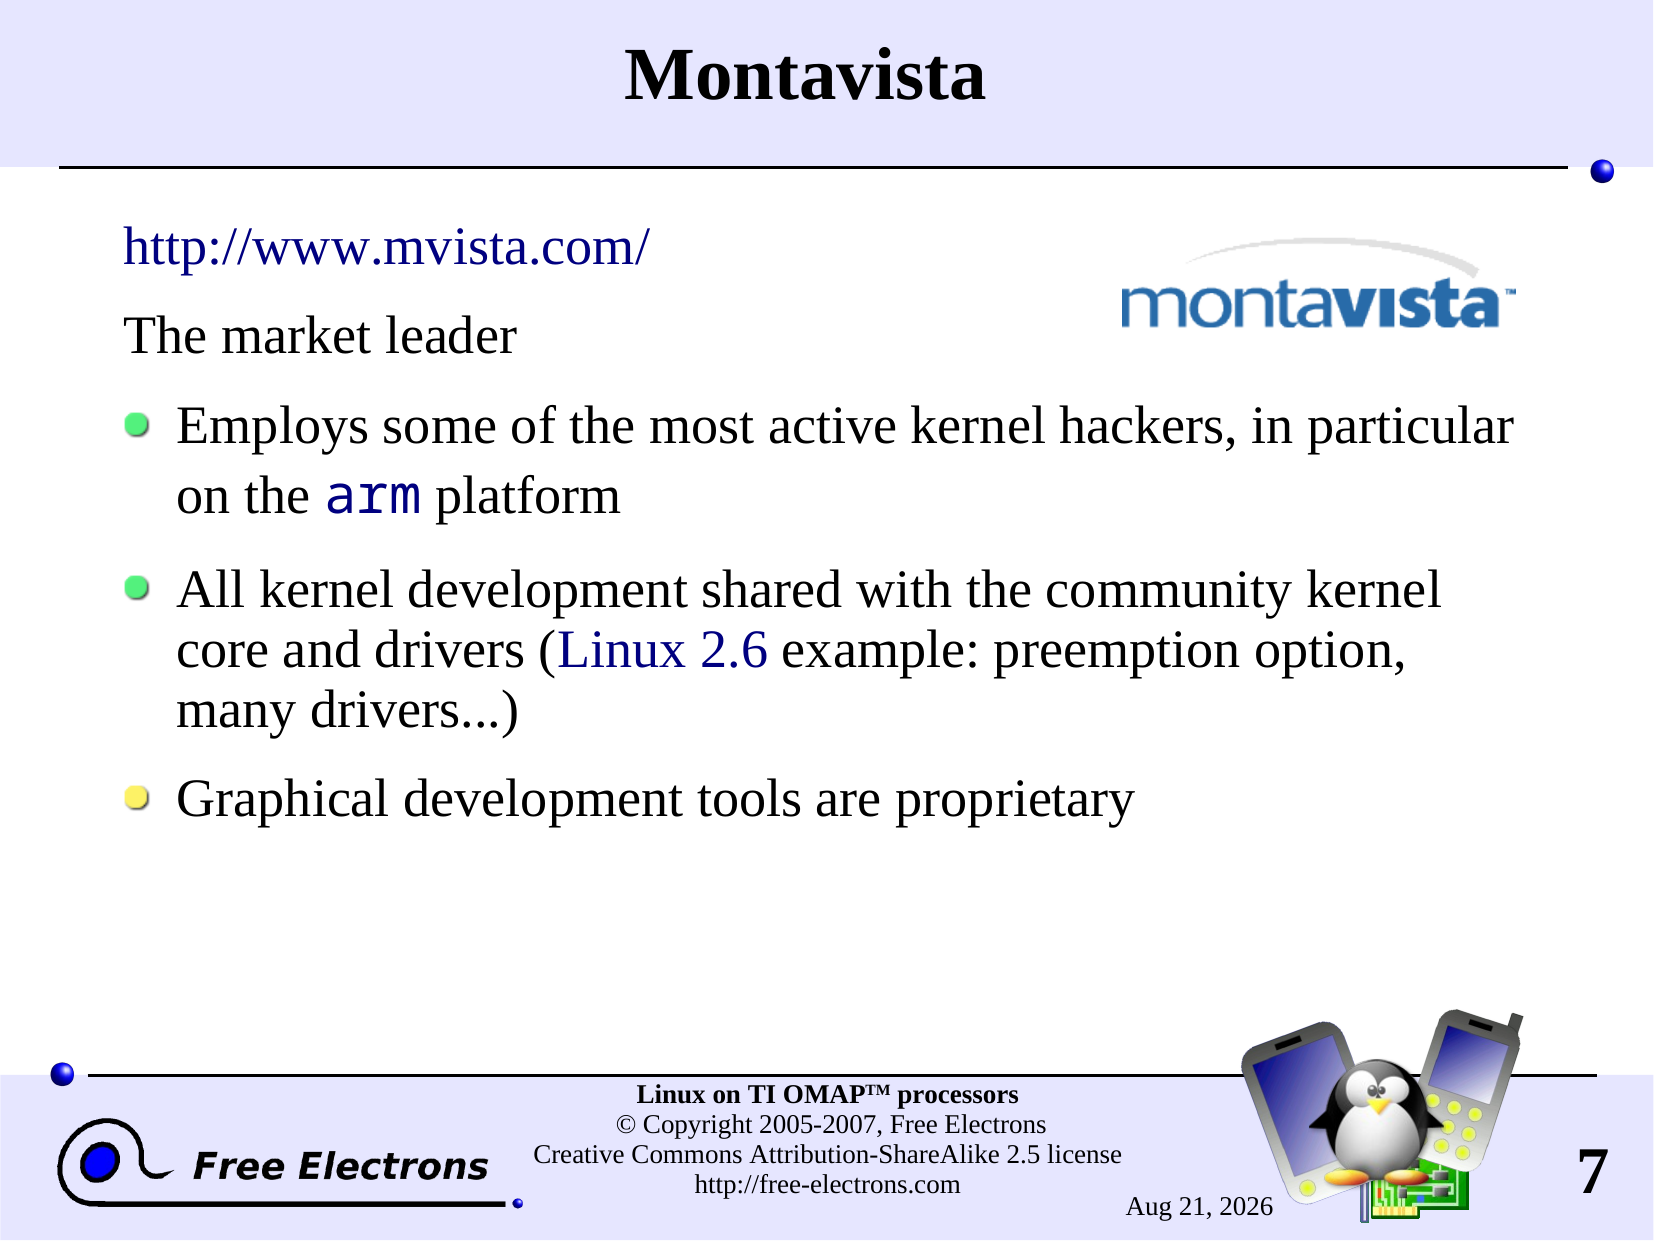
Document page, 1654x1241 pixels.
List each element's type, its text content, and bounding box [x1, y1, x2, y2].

picture [1231, 1007, 1538, 1241]
title Montavista [60, 12, 1551, 138]
list http://www.mvista.com/ The market leader Employs some of the most active kernel hackers, in particular on the arm platform All kernel development shared with the community kernel core and drivers (Linux 2.6 example: preemption option, many drivers...) Graphical development tools are proprietary [105, 216, 1518, 1066]
picture [50, 1107, 527, 1216]
picture [1122, 228, 1516, 333]
